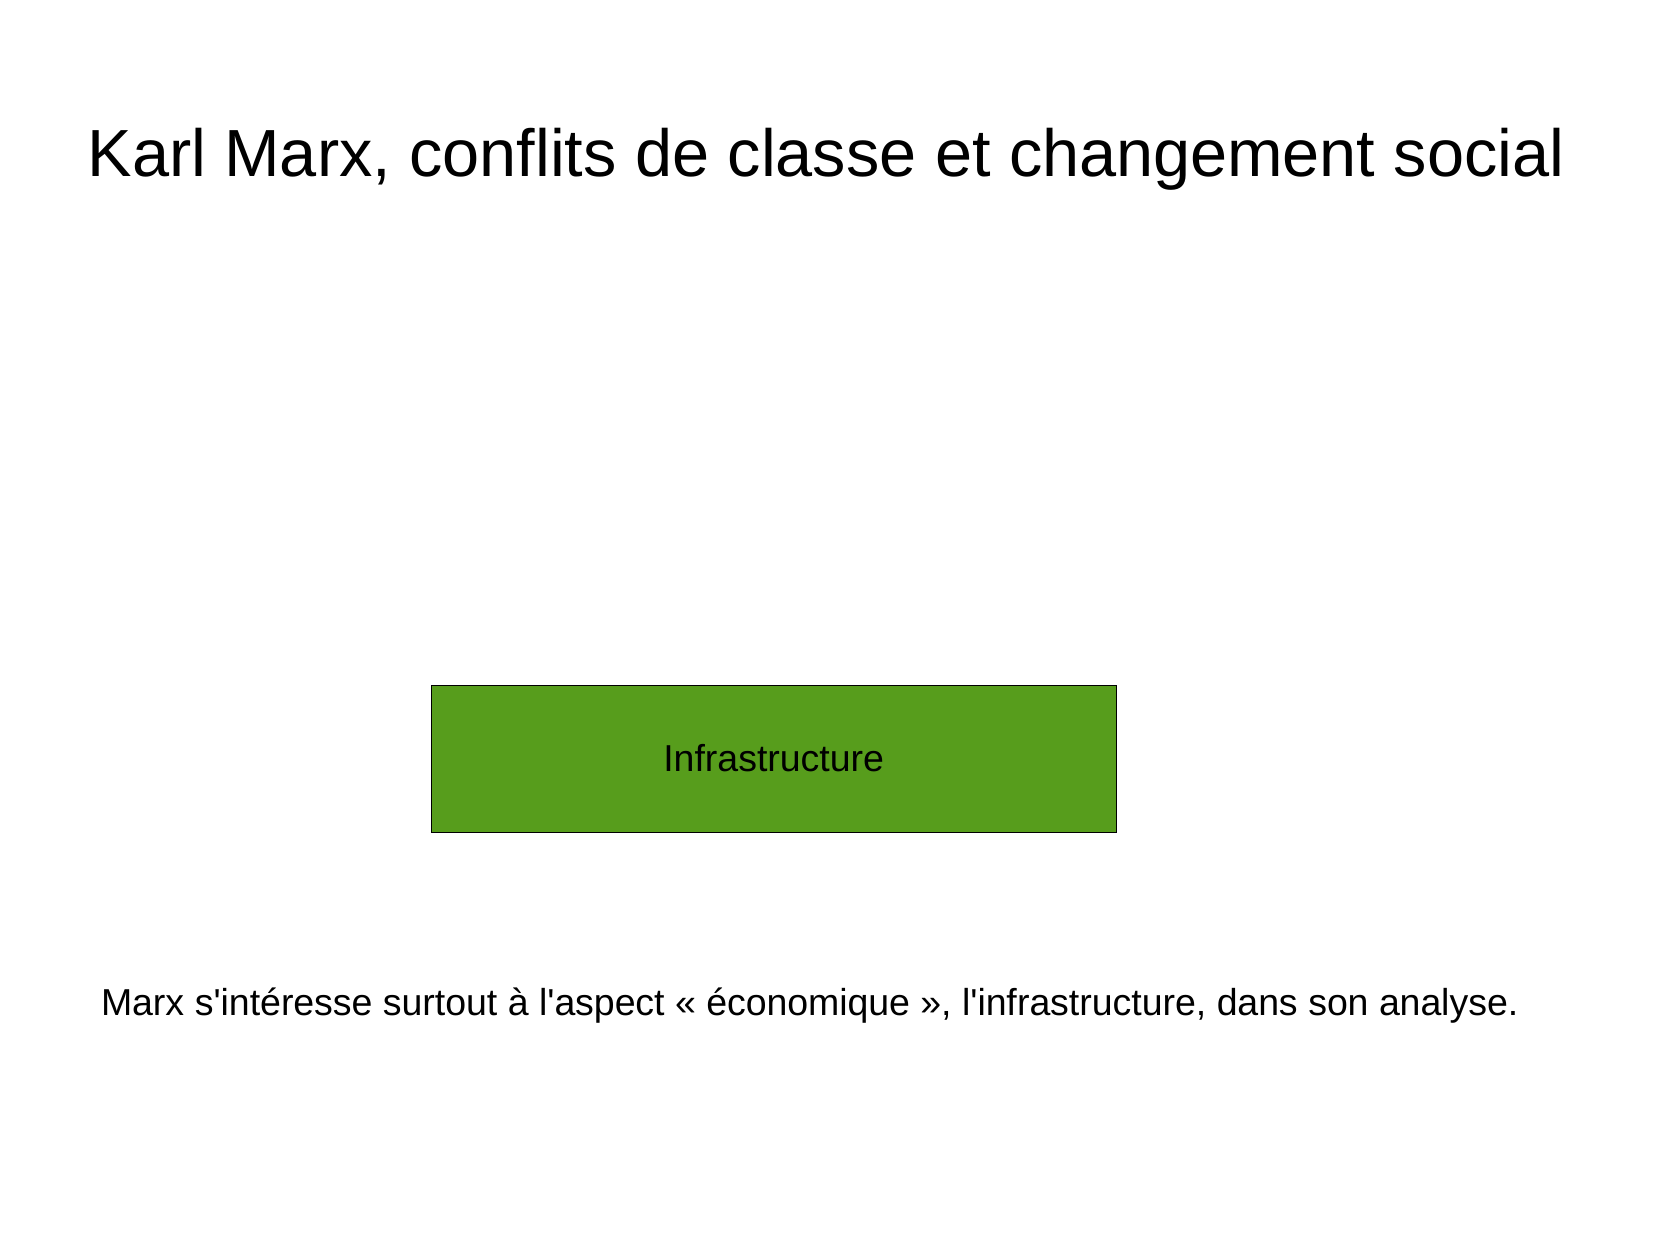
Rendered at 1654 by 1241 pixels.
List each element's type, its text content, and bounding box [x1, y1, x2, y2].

title Karl Marx, conflits de classe et changement social [82, 56, 1571, 250]
text_box Marx s'intéresse surtout à l'aspect « économique », l'infrastructure, dans son analyse. [86, 974, 1536, 1032]
text_box Infrastructure [431, 685, 1117, 833]
